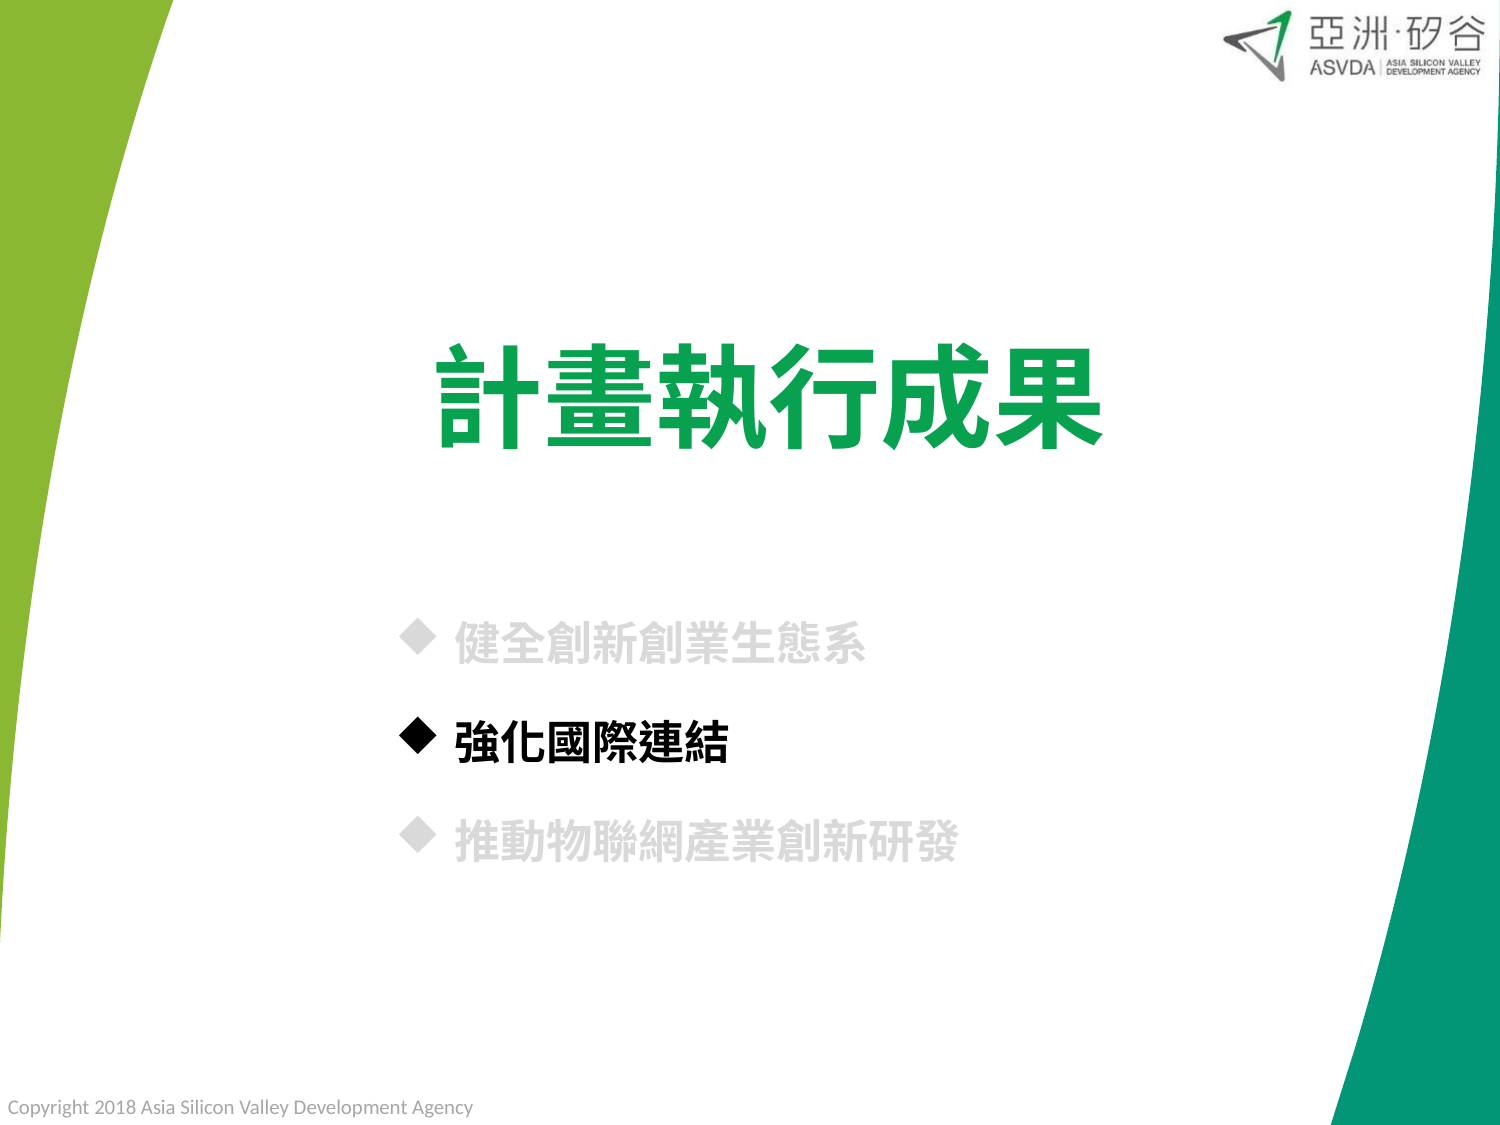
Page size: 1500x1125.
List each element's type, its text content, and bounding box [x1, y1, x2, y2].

text_box 計畫執行成果 [208, 311, 1269, 513]
slide_number <編號> [1162, 1065, 1349, 1125]
picture [1213, 0, 1499, 98]
list 健全創新創業生態系 強化國際連結 推動物聯網產業創新研發 [261, 513, 1269, 879]
text_box [0, 0, 174, 943]
